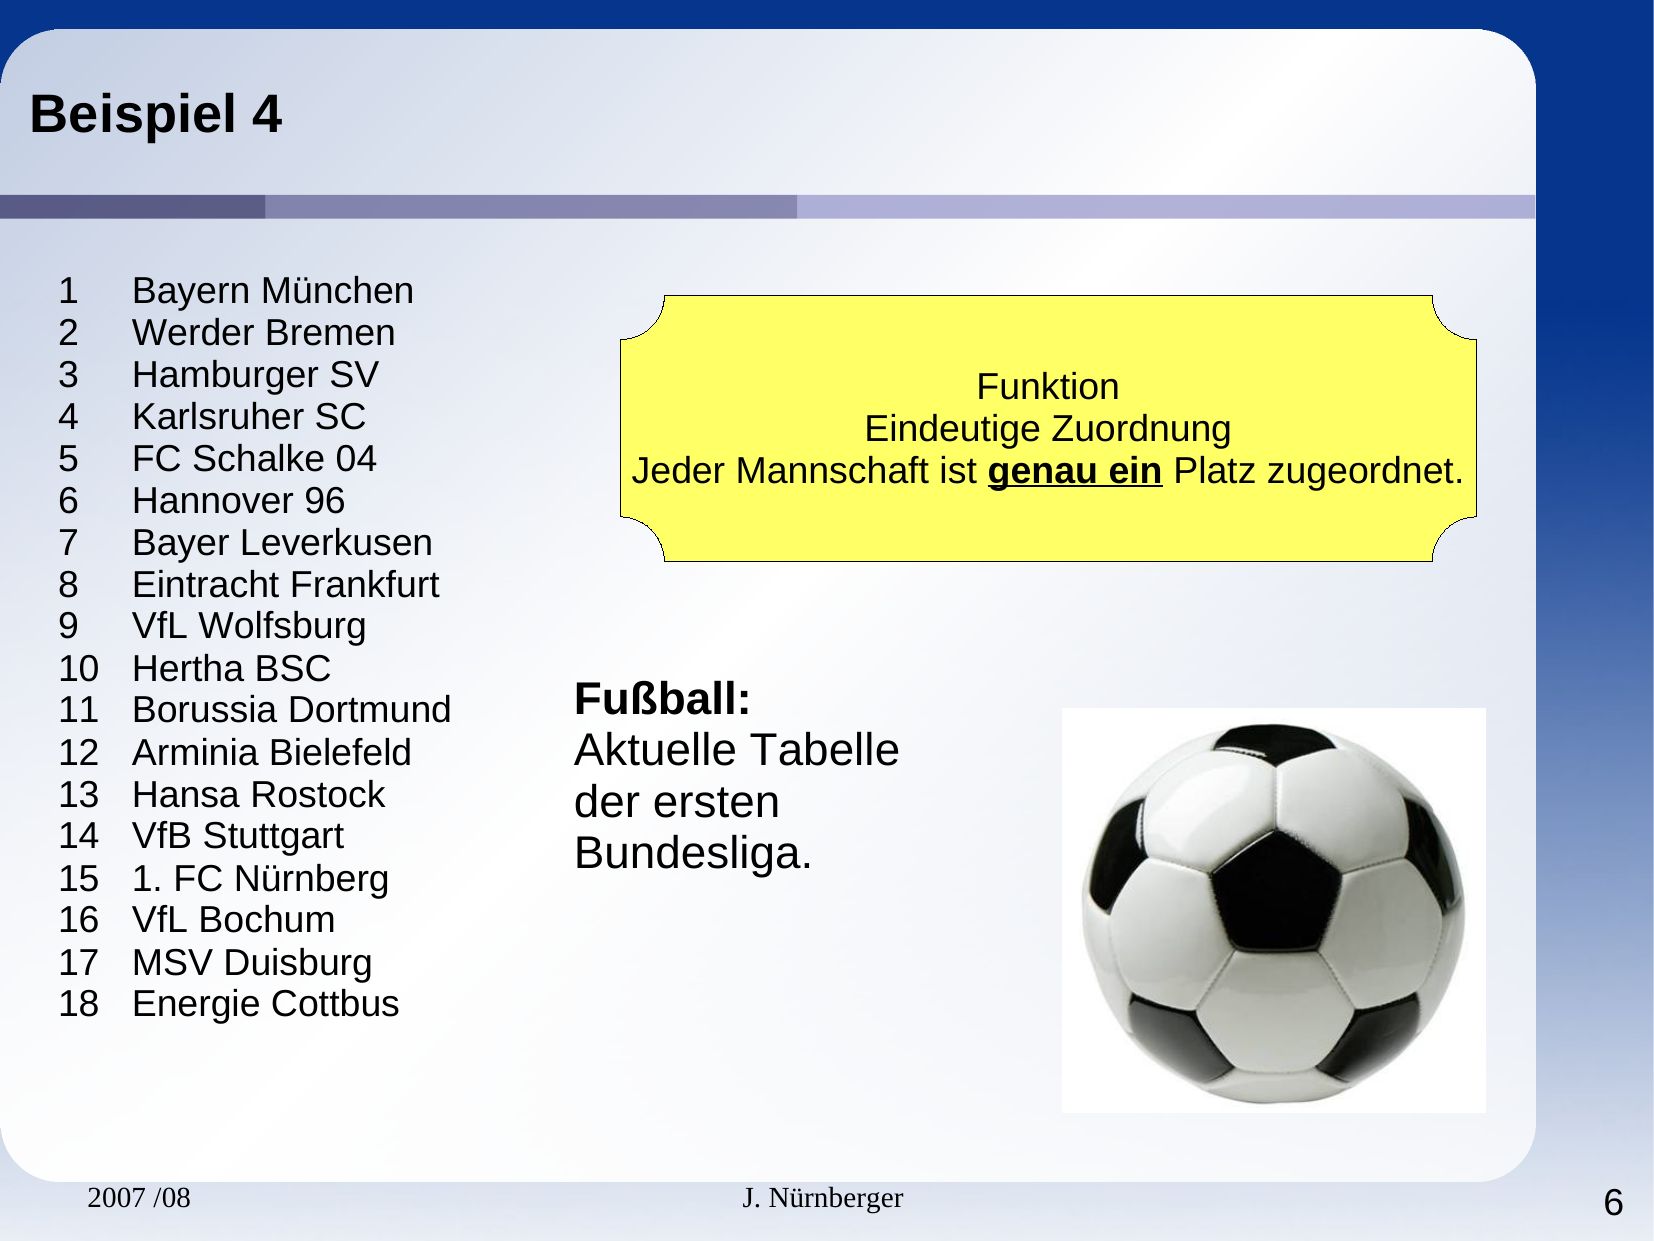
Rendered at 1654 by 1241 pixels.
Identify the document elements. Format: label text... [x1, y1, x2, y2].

picture [0, 0, 1654, 1241]
text_box Funktion Eindeutige Zuordnung Jeder Mannschaft ist genau ein Platz zugeordnet. [620, 295, 1477, 562]
title Beispiel 4 [29, 49, 1506, 178]
picture [1062, 708, 1486, 1113]
text_box 1 Bayern München 2 Werder Bremen 3 Hamburger SV 4 Karlsruher SC 5 FC Schalke 04 6 Hannover 96 7 Bayer Leverkusen 8 Eintracht Frankfurt 9 VfL Wolfsburg 10 Hertha BSC 11 Borussia Dortmund 12 Arminia Bielefeld 13 Hansa Rostock 14 VfB Stuttgart 15 1. FC Nürnberg 16 VfL Bochum 17 MSV Duisburg 18 Energie Cottbus [43, 261, 591, 1034]
text_box Fußball: Aktuelle Tabelle der ersten Bundesliga. [559, 665, 916, 886]
